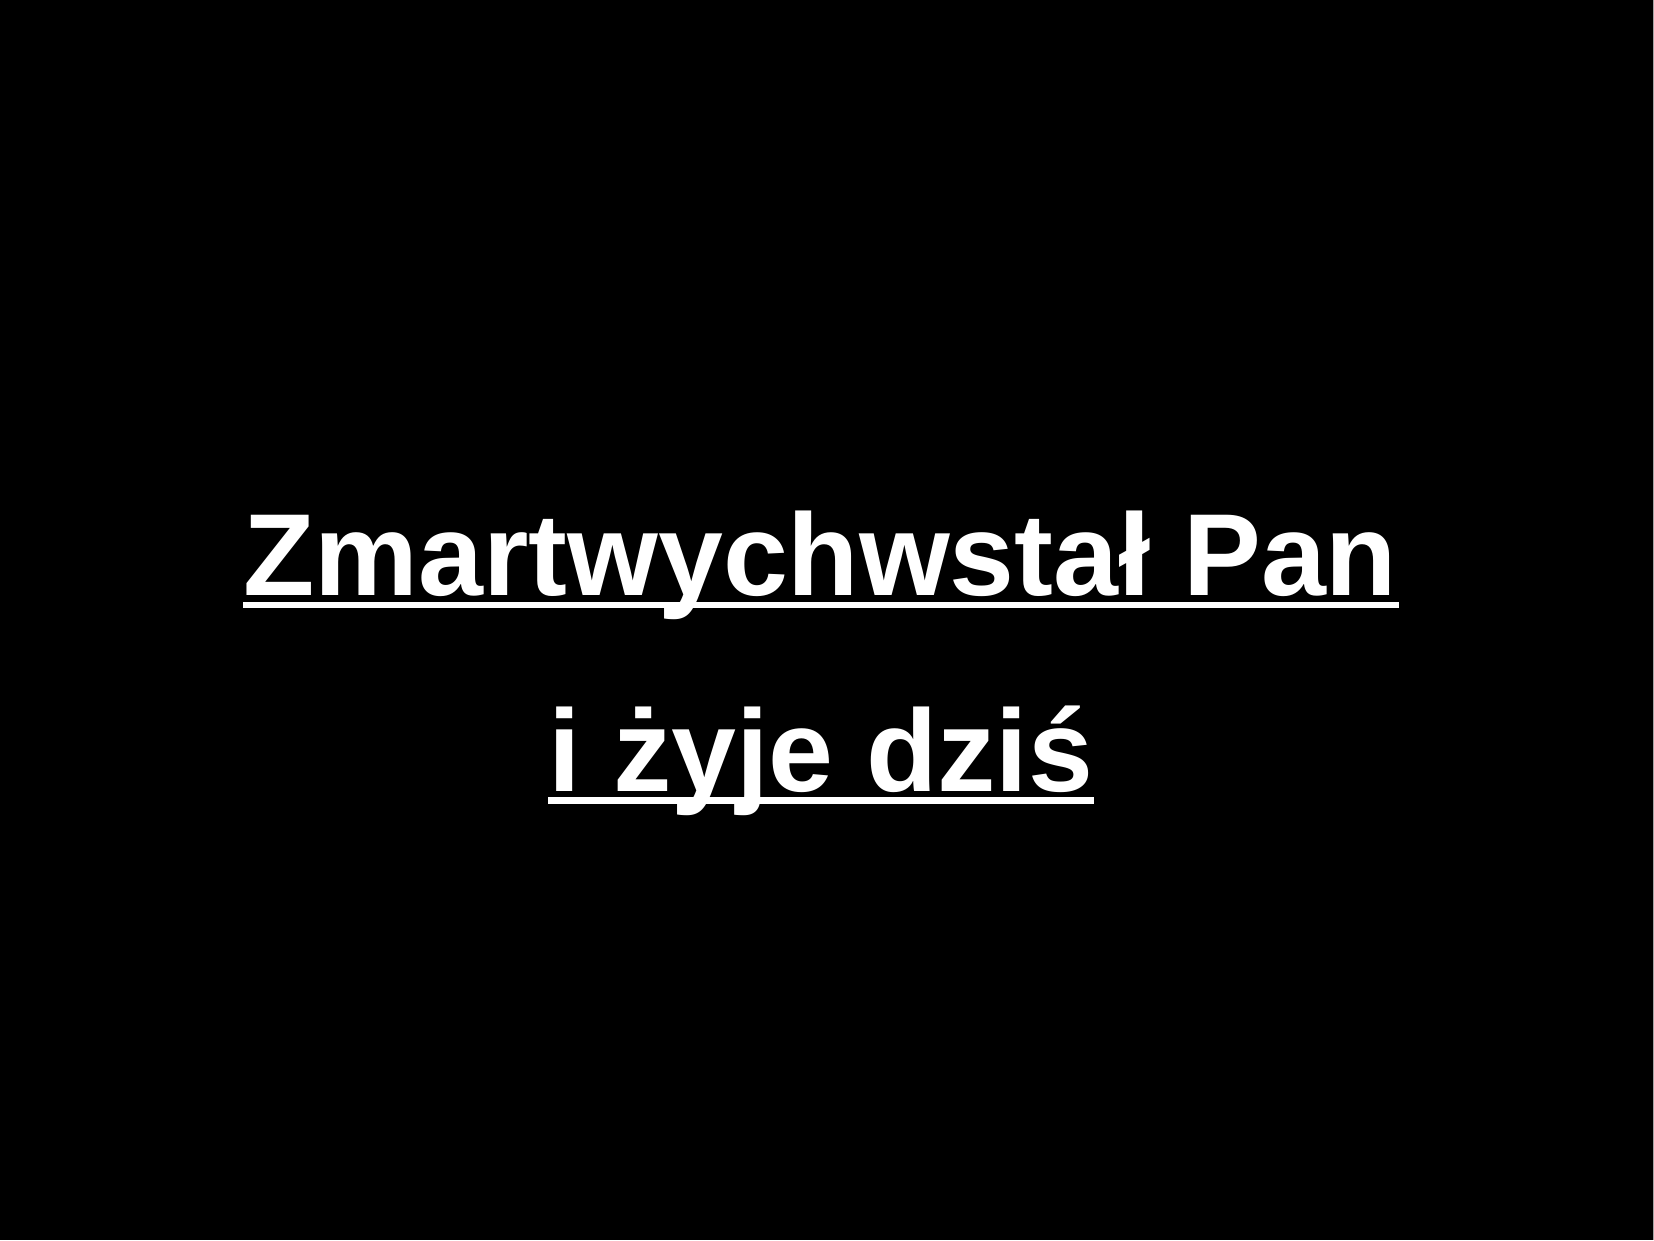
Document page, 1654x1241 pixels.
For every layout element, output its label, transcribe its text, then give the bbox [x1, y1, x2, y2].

subtitle Zmartwychwstał Pan i żyje dziś [0, 0, 1642, 1241]
